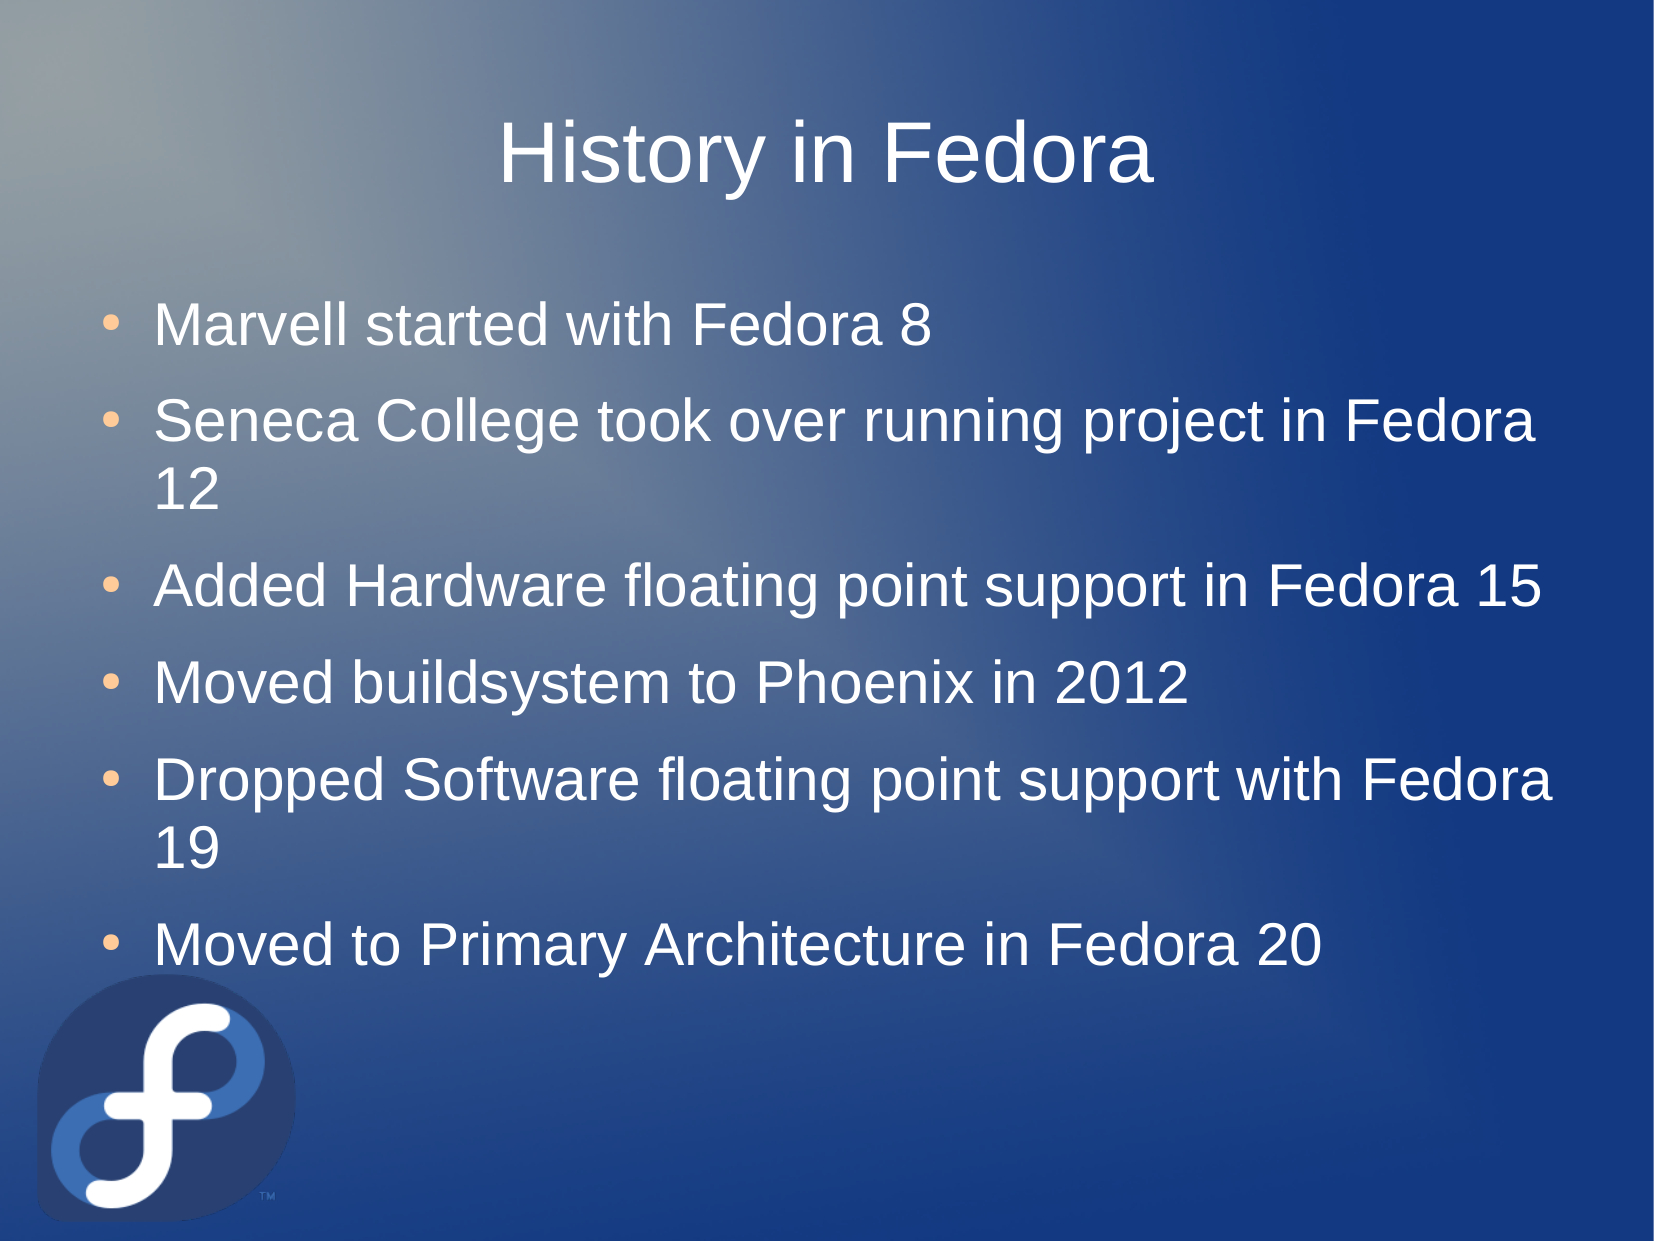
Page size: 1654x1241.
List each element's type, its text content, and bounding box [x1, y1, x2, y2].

title History in Fedora [82, 49, 1571, 257]
list Marvell started with Fedora 8 Seneca College took over running project in Fedora 12 Added Hardware floating point support in Fedora 15 Moved buildsystem to Phoenix in 2012 Dropped Software floating point support with Fedora 19 Moved to Primary Architecture in Fedora 20 [82, 290, 1571, 1109]
picture [0, 0, 1654, 1241]
